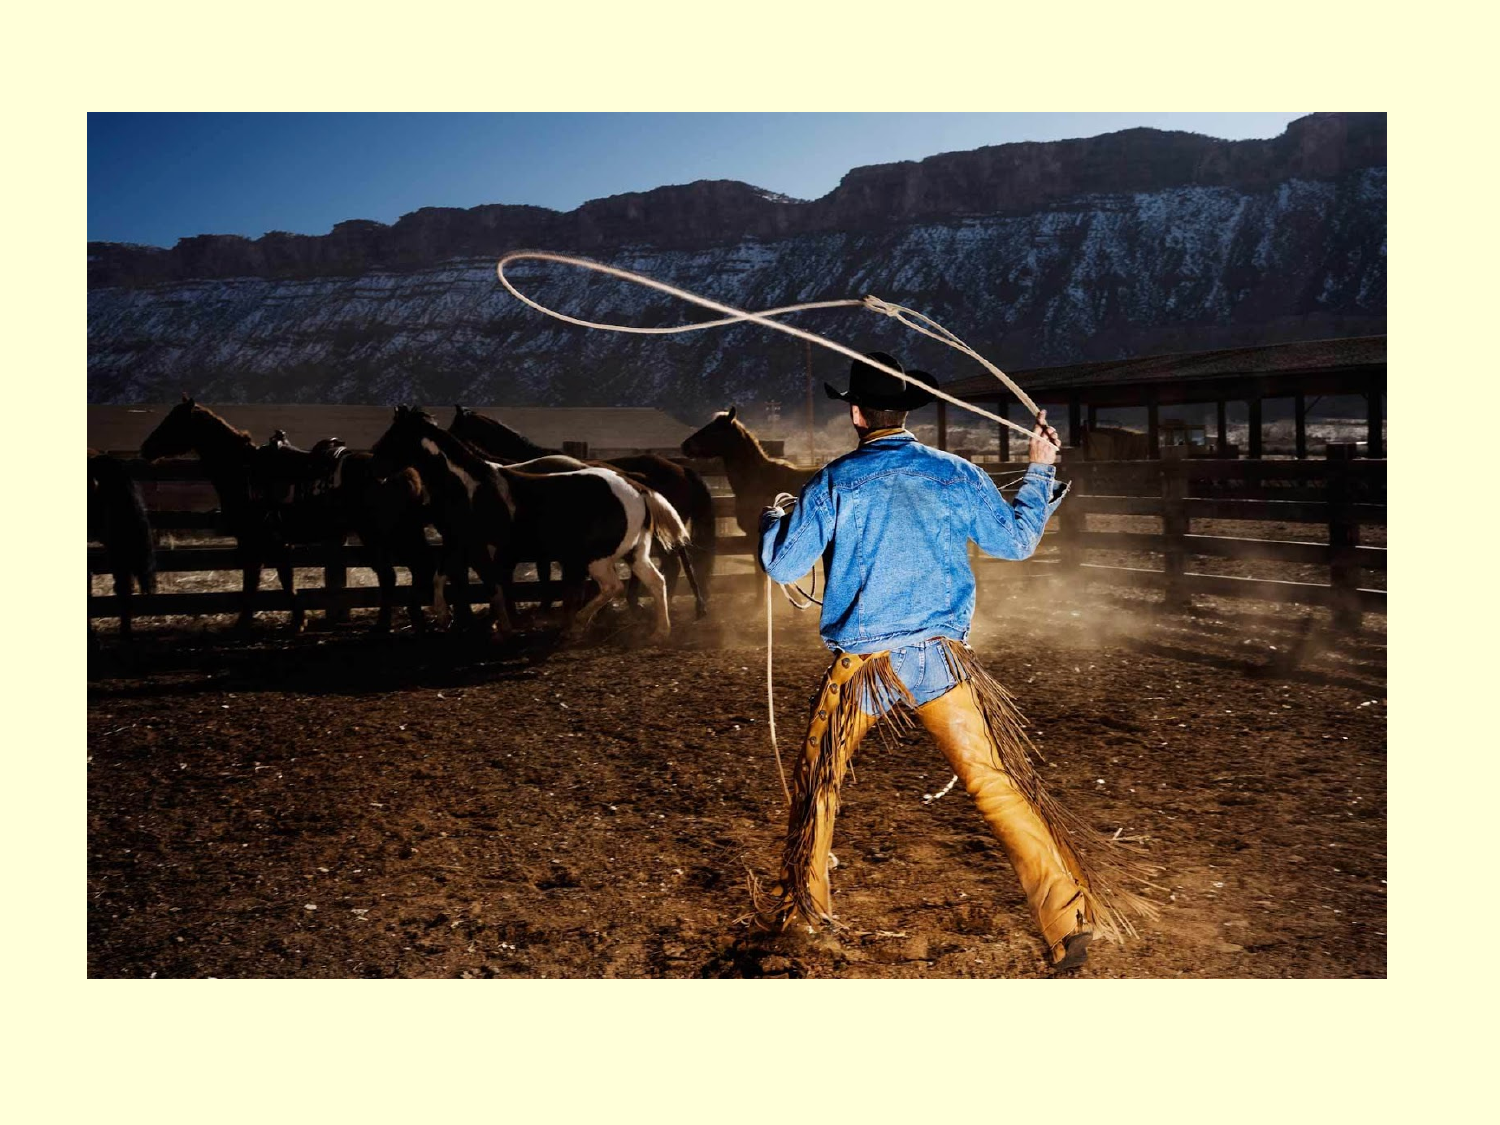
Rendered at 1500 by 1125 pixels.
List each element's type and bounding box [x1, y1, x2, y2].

picture [87, 112, 1387, 979]
